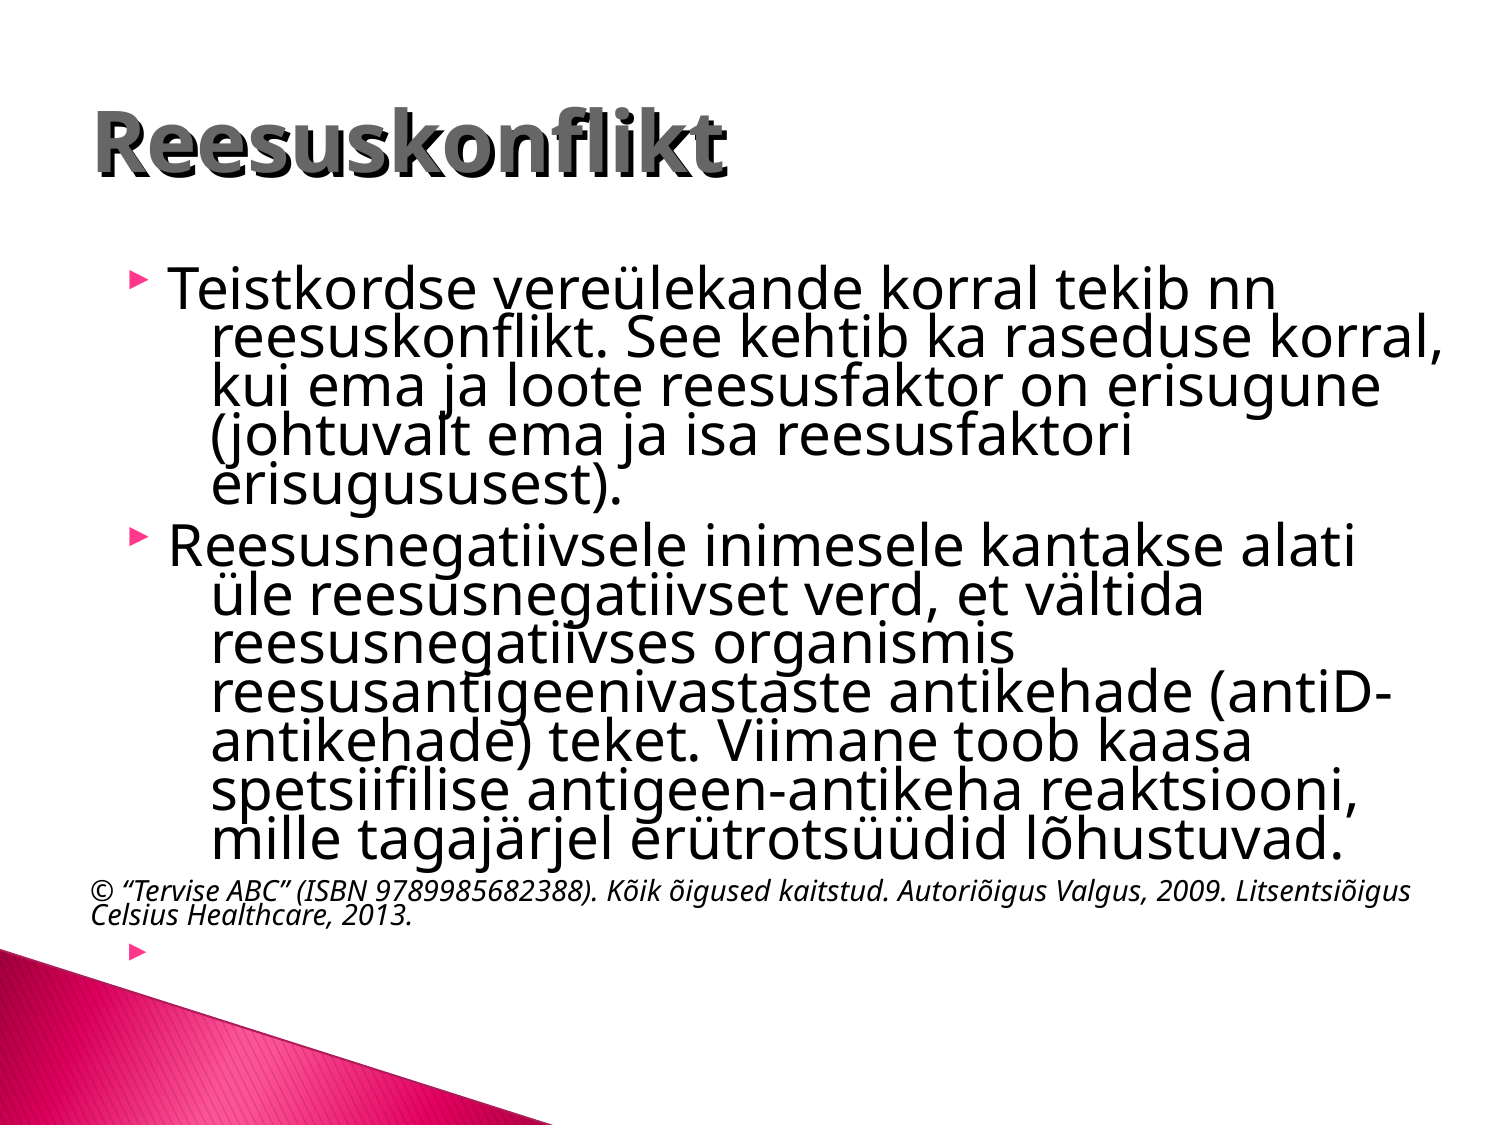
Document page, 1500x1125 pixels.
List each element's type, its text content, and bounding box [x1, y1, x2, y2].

title Reesuskonflikt [75, 45, 1426, 233]
list Teistkordse vereülekande korral tekib nn reesuskonflikt. See kehtib ka raseduse korral, kui ema ja loote reesusfaktor on erisugune (johtuvalt ema ja isa reesusfaktori erisugususest). Reesusnegatiivsele inimesele kantakse alati üle reesusnegatiivset verd, et vältida reesusnegatiivses organismis reesusantigeenivastaste antikehade (antiD-antikehade) teket. Viimane toob kaasa spetsiifilise antigeen-antikeha reaktsiooni, mille tagajärjel erütrotsüüdid lõhustuvad. © “Tervise ABC” (ISBN 9789985682388). Kõik õigused kaitstud. Autoriõigus Valgus, 2009. Litsentsiõigus Celsius Healthcare, 2013. [75, 262, 1471, 1005]
